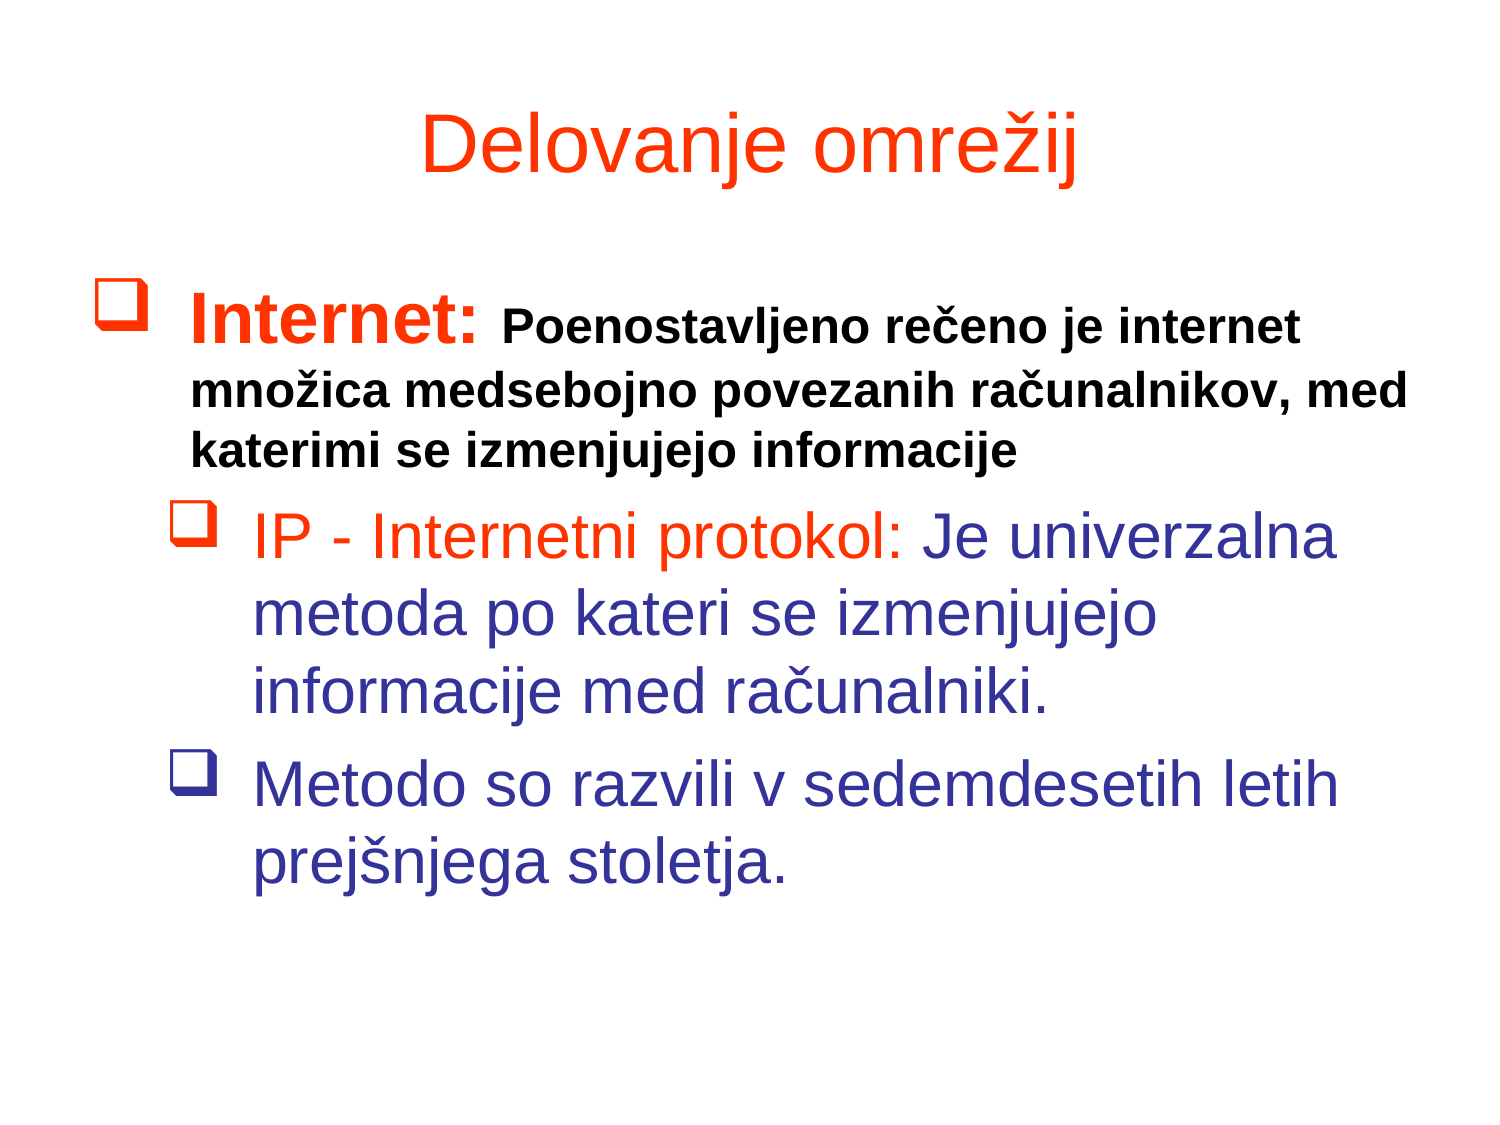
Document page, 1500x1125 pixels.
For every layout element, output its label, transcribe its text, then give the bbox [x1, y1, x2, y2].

list Internet: Poenostavljeno rečeno je internet množica medsebojno povezanih računalnikov, med katerimi se izmenjujejo informacije IP - Internetni protokol: Je univerzalna metoda po kateri se izmenjujejo informacije med računalniki. Metodo so razvili v sedemdesetih letih prejšnjega stoletja. [75, 262, 1426, 1006]
title Delovanje omrežij [75, 45, 1426, 233]
